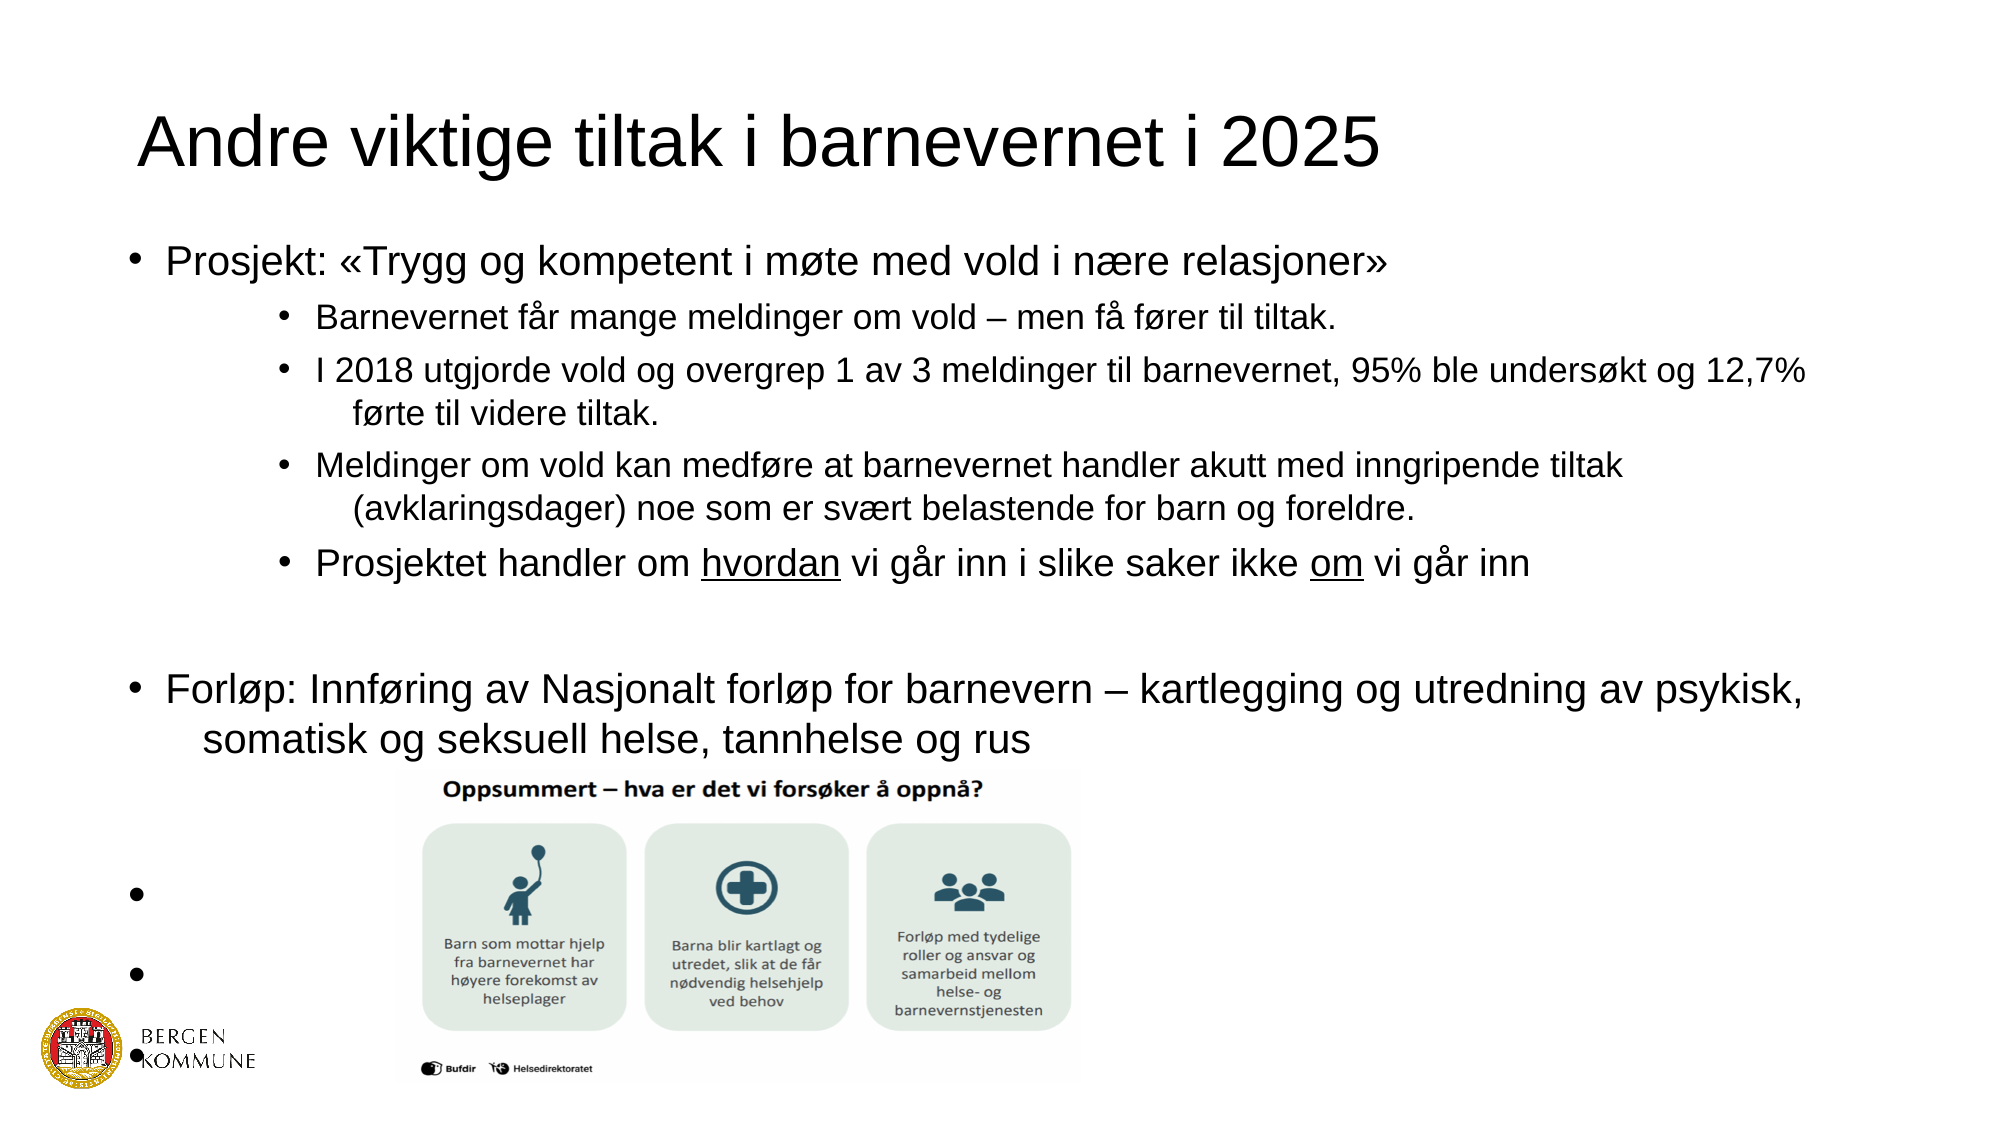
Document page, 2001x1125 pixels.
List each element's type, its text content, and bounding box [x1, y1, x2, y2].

picture [395, 769, 1081, 1083]
list Prosjekt: «Trygg og kompetent i møte med vold i nære relasjoner» Barnevernet får mange meldinger om vold – men få fører til tiltak. I 2018 utgjorde vold og overgrep 1 av 3 meldinger til barnevernet, 95% ble undersøkt og 12,7% førte til videre tiltak. Meldinger om vold kan medføre at barnevernet handler akutt med inngripende tiltak (avklaringsdager) noe som er svært belastende for barn og foreldre. Prosjektet handler om hvordan vi går inn i slike saker ikke om vi går inn Forløp: Innføring av Nasjonalt forløp for barnevern – kartlegging og utredning av psykisk, somatisk og seksuell helse, tannhelse og rus [128, 233, 1863, 965]
title Andre viktige tiltak i barnevernet i 2025 [137, 52, 1863, 233]
